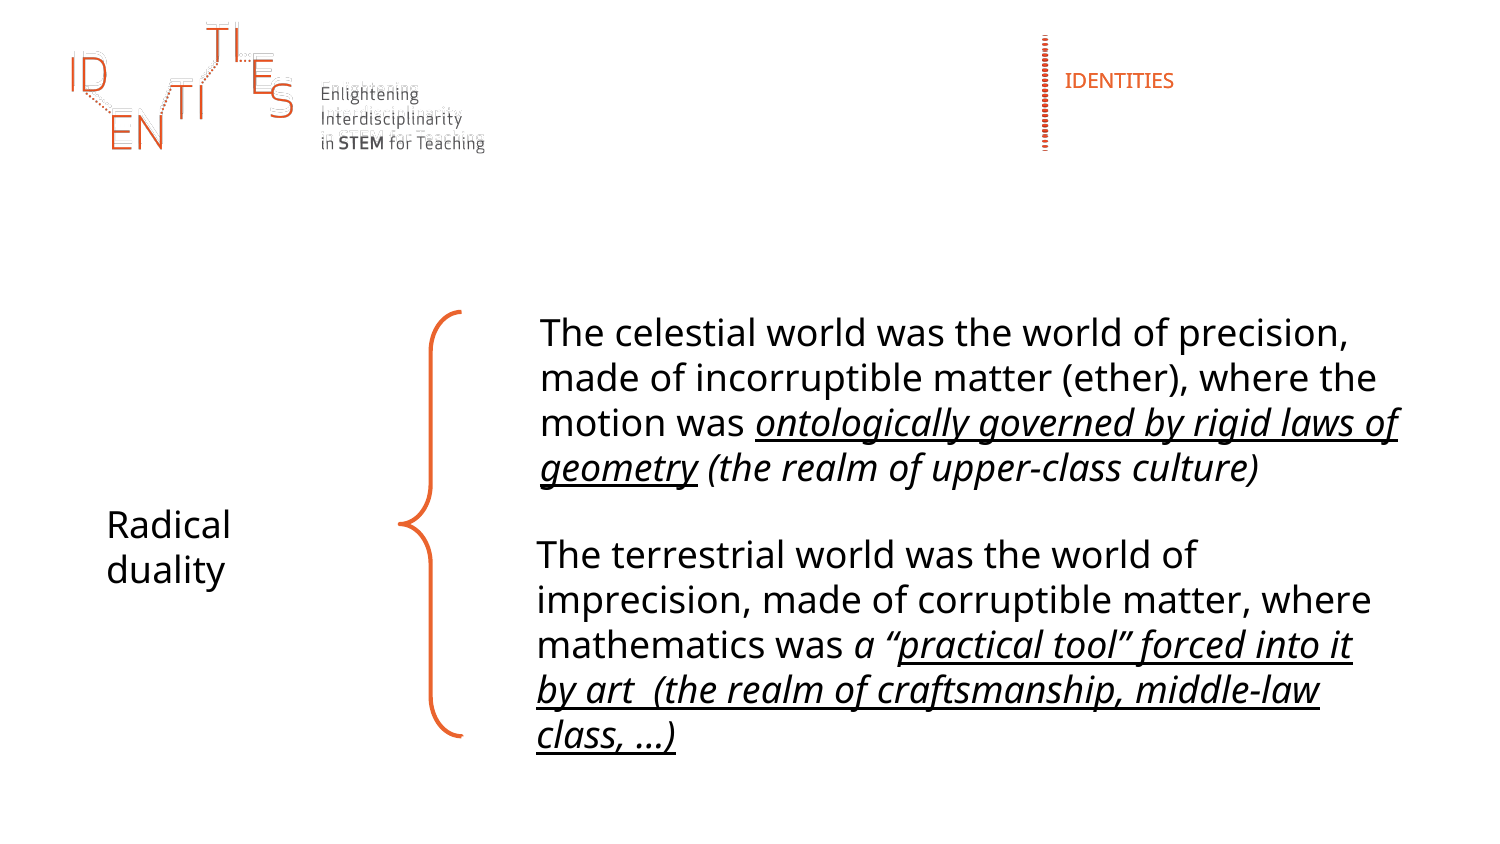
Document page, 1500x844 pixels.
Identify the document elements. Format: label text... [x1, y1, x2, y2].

text_box The terrestrial world was the world of imprecision, made of corruptible matter, where mathematics was a “practical tool” forced into it by art (the realm of craftsmanship, middle-law class, …) [521, 524, 1409, 721]
text_box The celestial world was the world of precision, made of incorruptible matter (ether), where the motion was ontologically governed by rigid laws of geometry (the realm of upper-class culture) [524, 301, 1428, 499]
text_box IDENTITIES [1050, 60, 1472, 121]
picture [1042, 35, 1051, 151]
text_box Radical duality [91, 493, 365, 555]
picture [71, 18, 485, 157]
